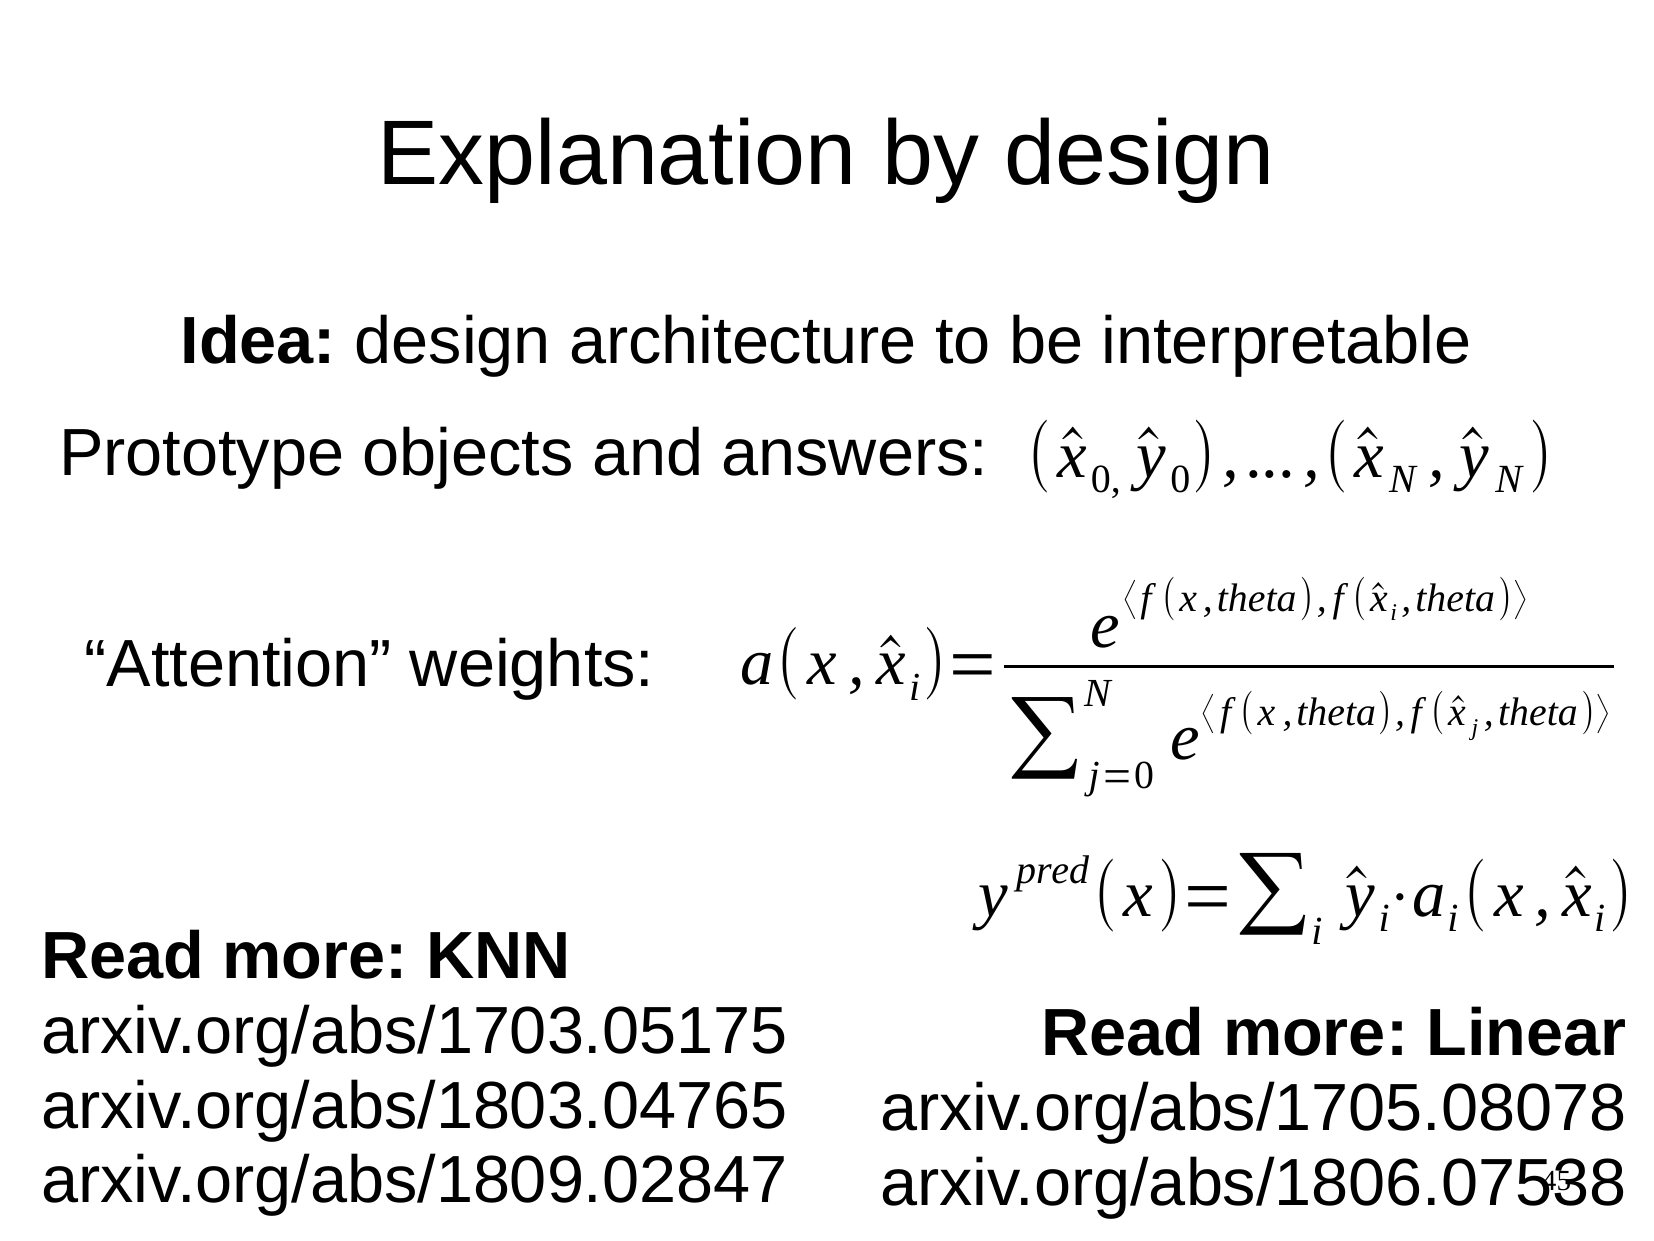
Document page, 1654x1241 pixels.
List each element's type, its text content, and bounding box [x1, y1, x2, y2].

chart [1022, 416, 1558, 502]
title Explanation by design [82, 49, 1571, 257]
text_box “Attention” weights: [84, 588, 769, 738]
subtitle Idea: design architecture to be interpretable [82, 290, 1571, 391]
text_box Prototype objects and answers: [59, 402, 1548, 503]
chart [962, 847, 1638, 954]
chart [732, 575, 1623, 797]
text_box Read more: KNN arxiv.org/abs/1703.05175 arxiv.org/abs/1803.04765 arxiv.org/abs/1809.02847 [41, 918, 1530, 1218]
text_box Read more: Linear arxiv.org/abs/1705.08078 arxiv.org/abs/1806.07538 [846, 995, 1627, 1220]
